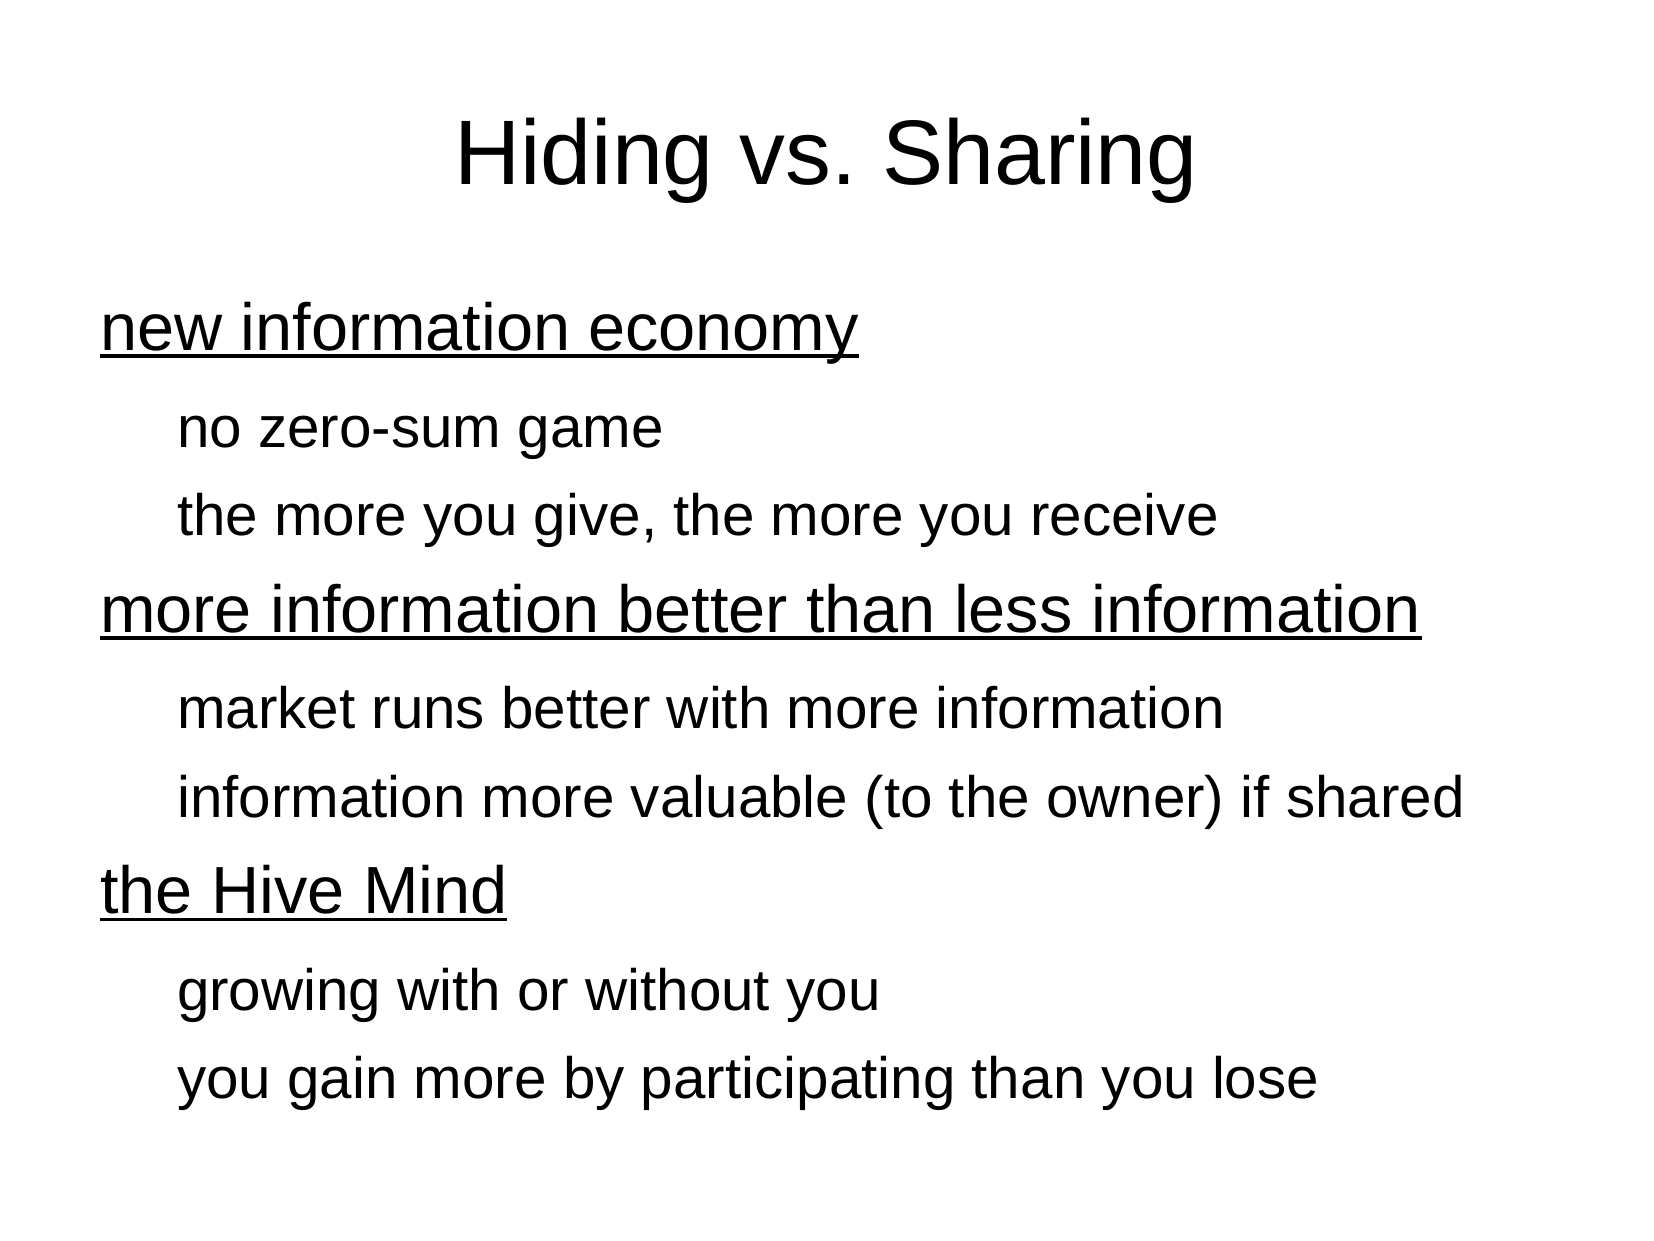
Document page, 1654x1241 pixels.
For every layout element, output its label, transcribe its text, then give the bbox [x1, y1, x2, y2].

list new information economy no zero-sum game the more you give, the more you receive more information better than less information market runs better with more information information more valuable (to the owner) if shared the Hive Mind growing with or without you you gain more by participating than you lose [82, 290, 1571, 1112]
title Hiding vs. Sharing [82, 49, 1571, 257]
